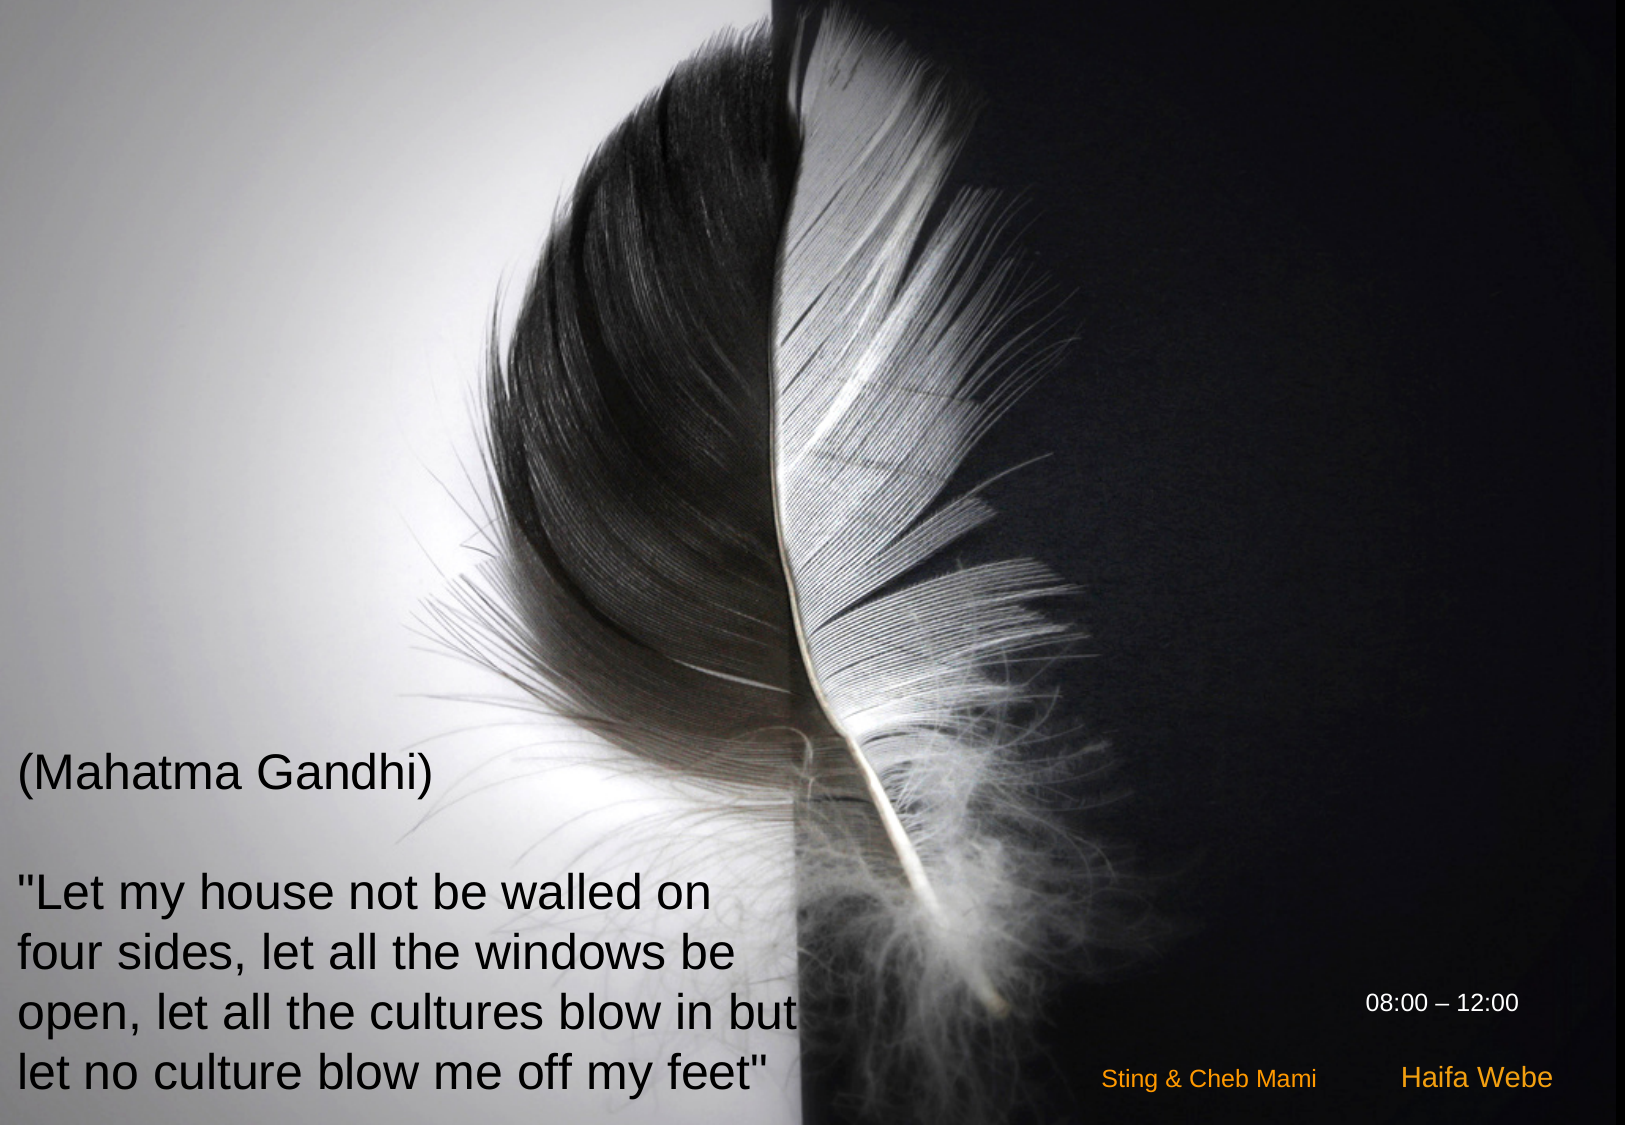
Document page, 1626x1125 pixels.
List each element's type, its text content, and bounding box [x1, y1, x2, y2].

text_box Sting & Cheb Mami [1086, 1055, 1394, 1125]
picture [0, 0, 1616, 1125]
text_box (Mahatma Gandhi) "Let my house not be walled on four sides, let all the windows be open, let all the cultures blow in but let no culture blow me off my feet" [2, 732, 816, 1108]
text_box Haifa Webe [1386, 1051, 1626, 1122]
text_box 08:00 – 12:00 [1343, 979, 1545, 1025]
